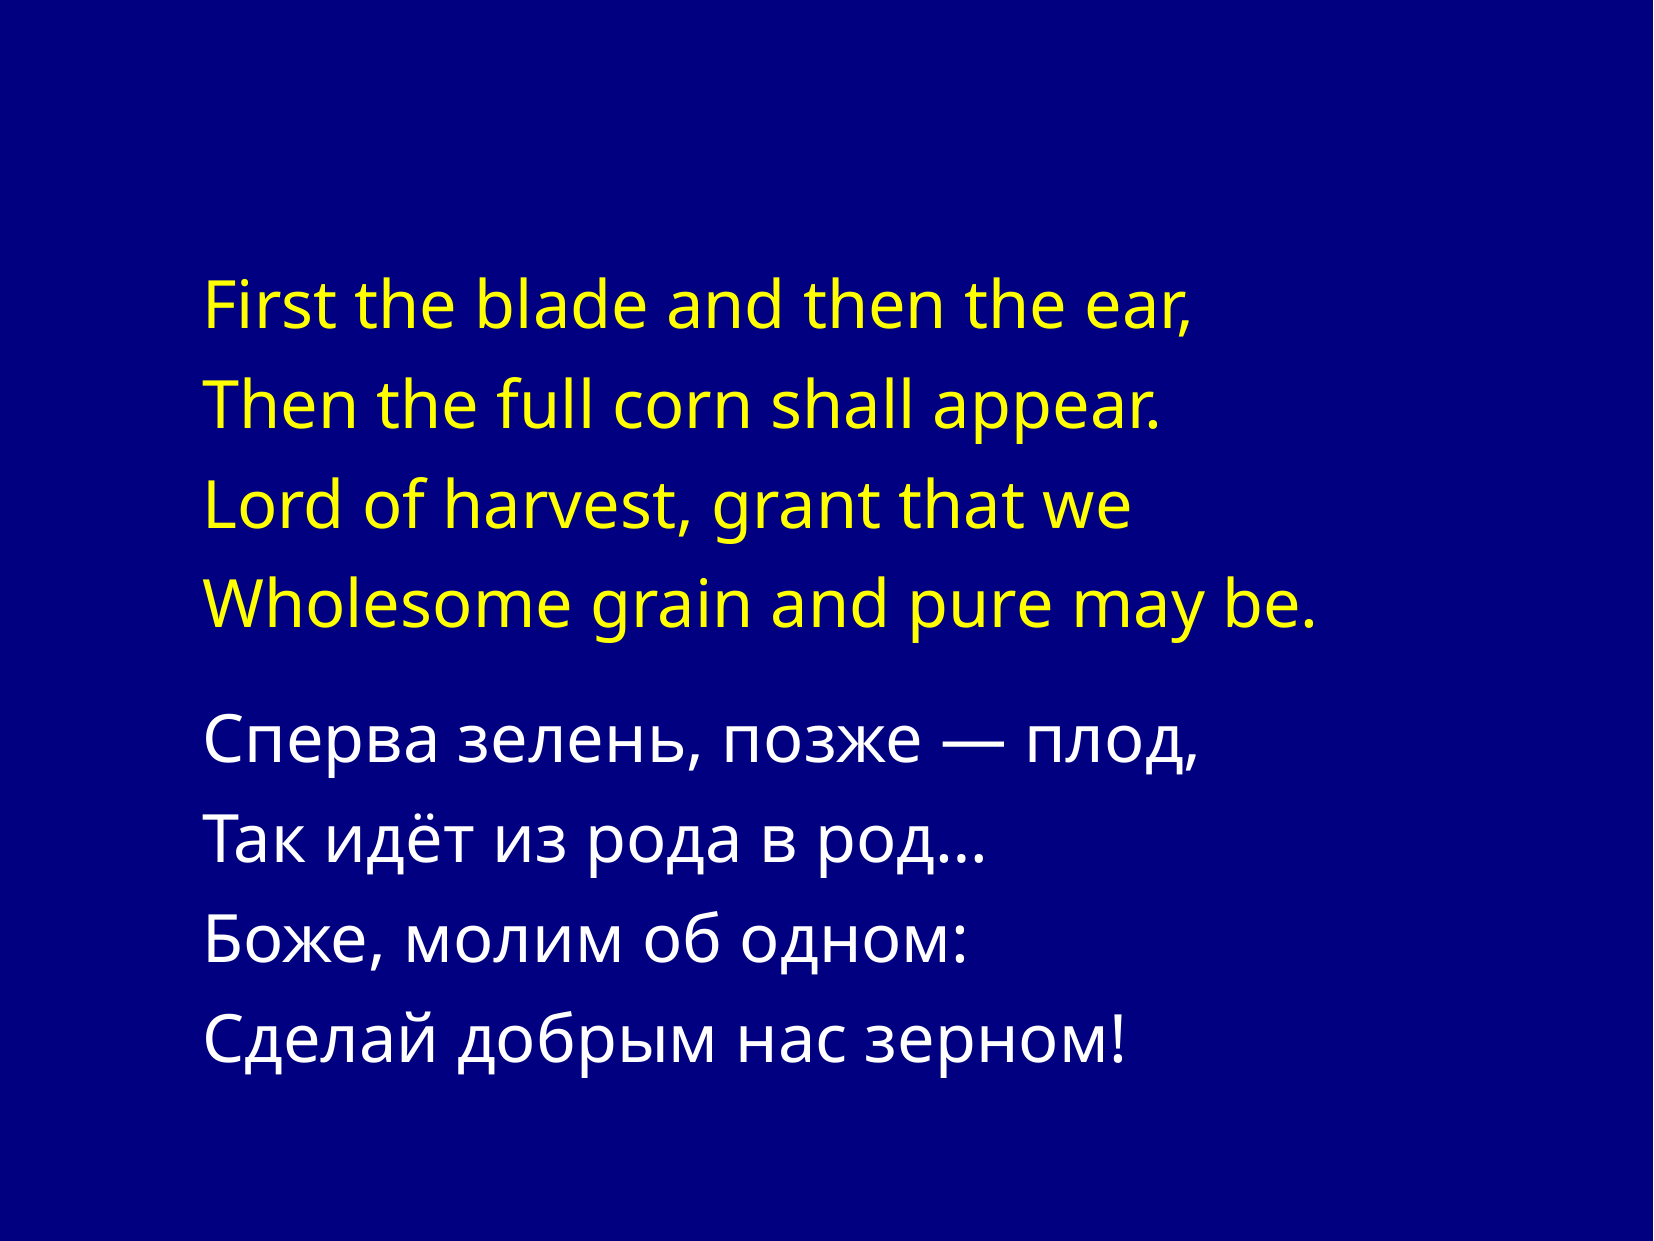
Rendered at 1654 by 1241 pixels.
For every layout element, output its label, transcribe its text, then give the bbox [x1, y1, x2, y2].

text_box Сперва зелень, позже — плод, Так идёт из рода в род… Боже, молим об одном: Сделай добрым нас зерном! [75, 675, 1576, 1163]
text_box First the blade and then the ear, Then the full corn shall appear. Lord of harvest, grant that we Wholesome grain and pure may be. [75, 150, 1576, 638]
